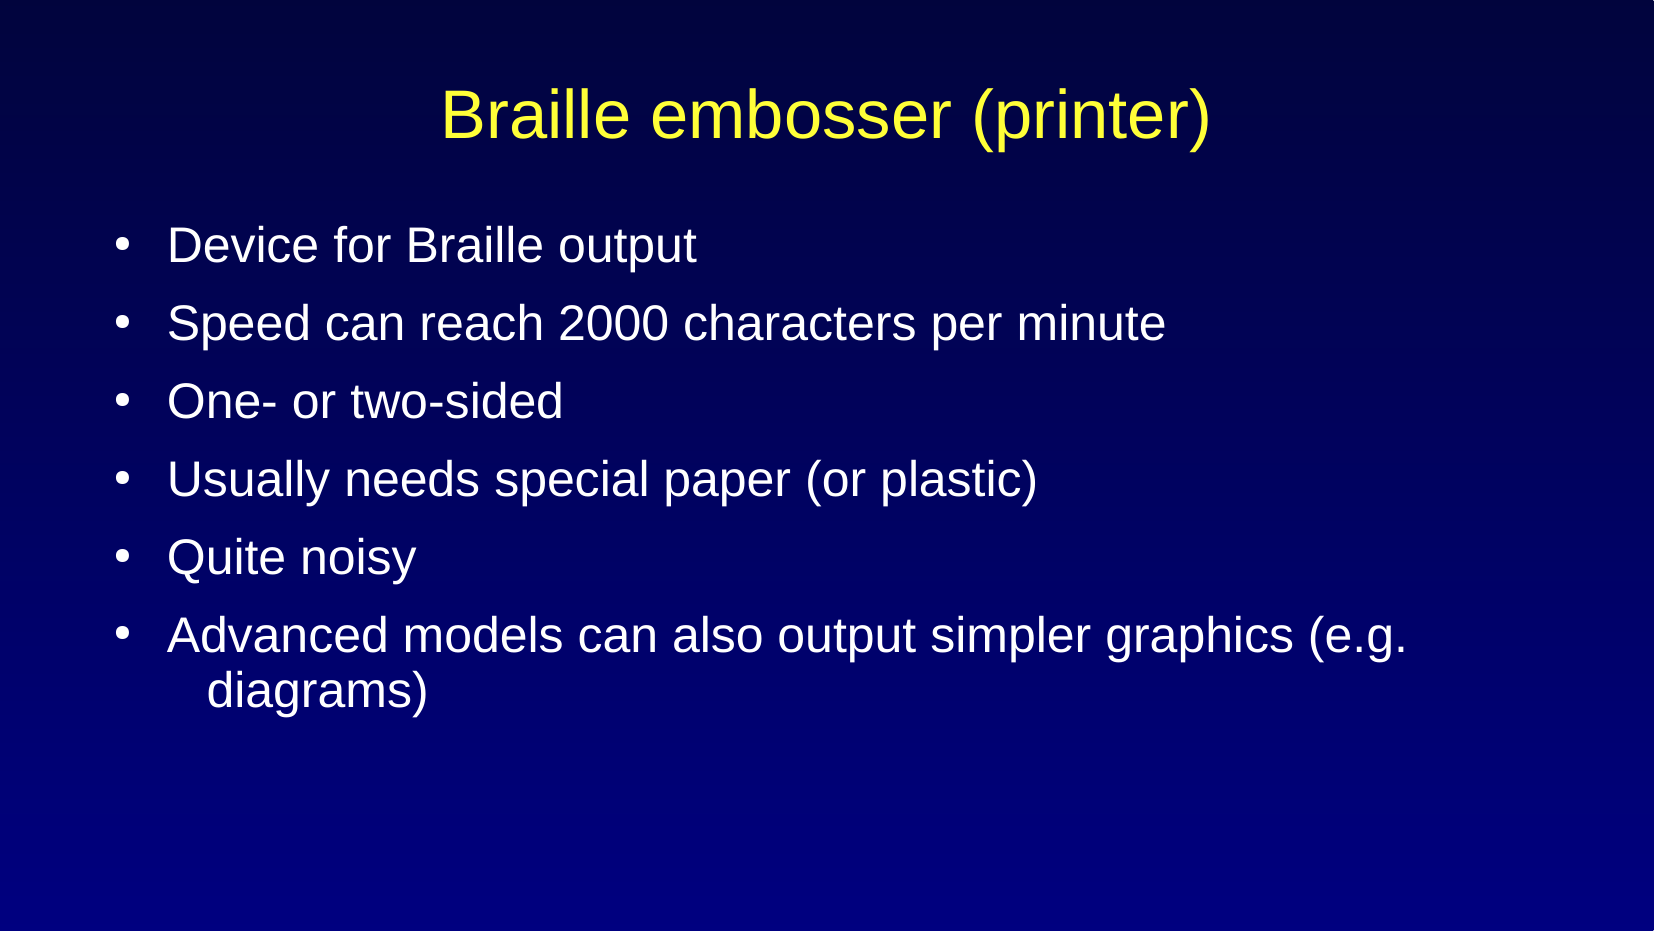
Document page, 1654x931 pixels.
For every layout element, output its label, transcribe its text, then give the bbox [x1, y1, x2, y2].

title Braille embosser (printer) [82, 37, 1571, 193]
list Device for Braille output Speed can reach 2000 characters per minute One- or two-sided Usually needs special paper (or plastic) Quite noisy Advanced models can also output simpler graphics (e.g. diagrams) [82, 217, 1571, 758]
